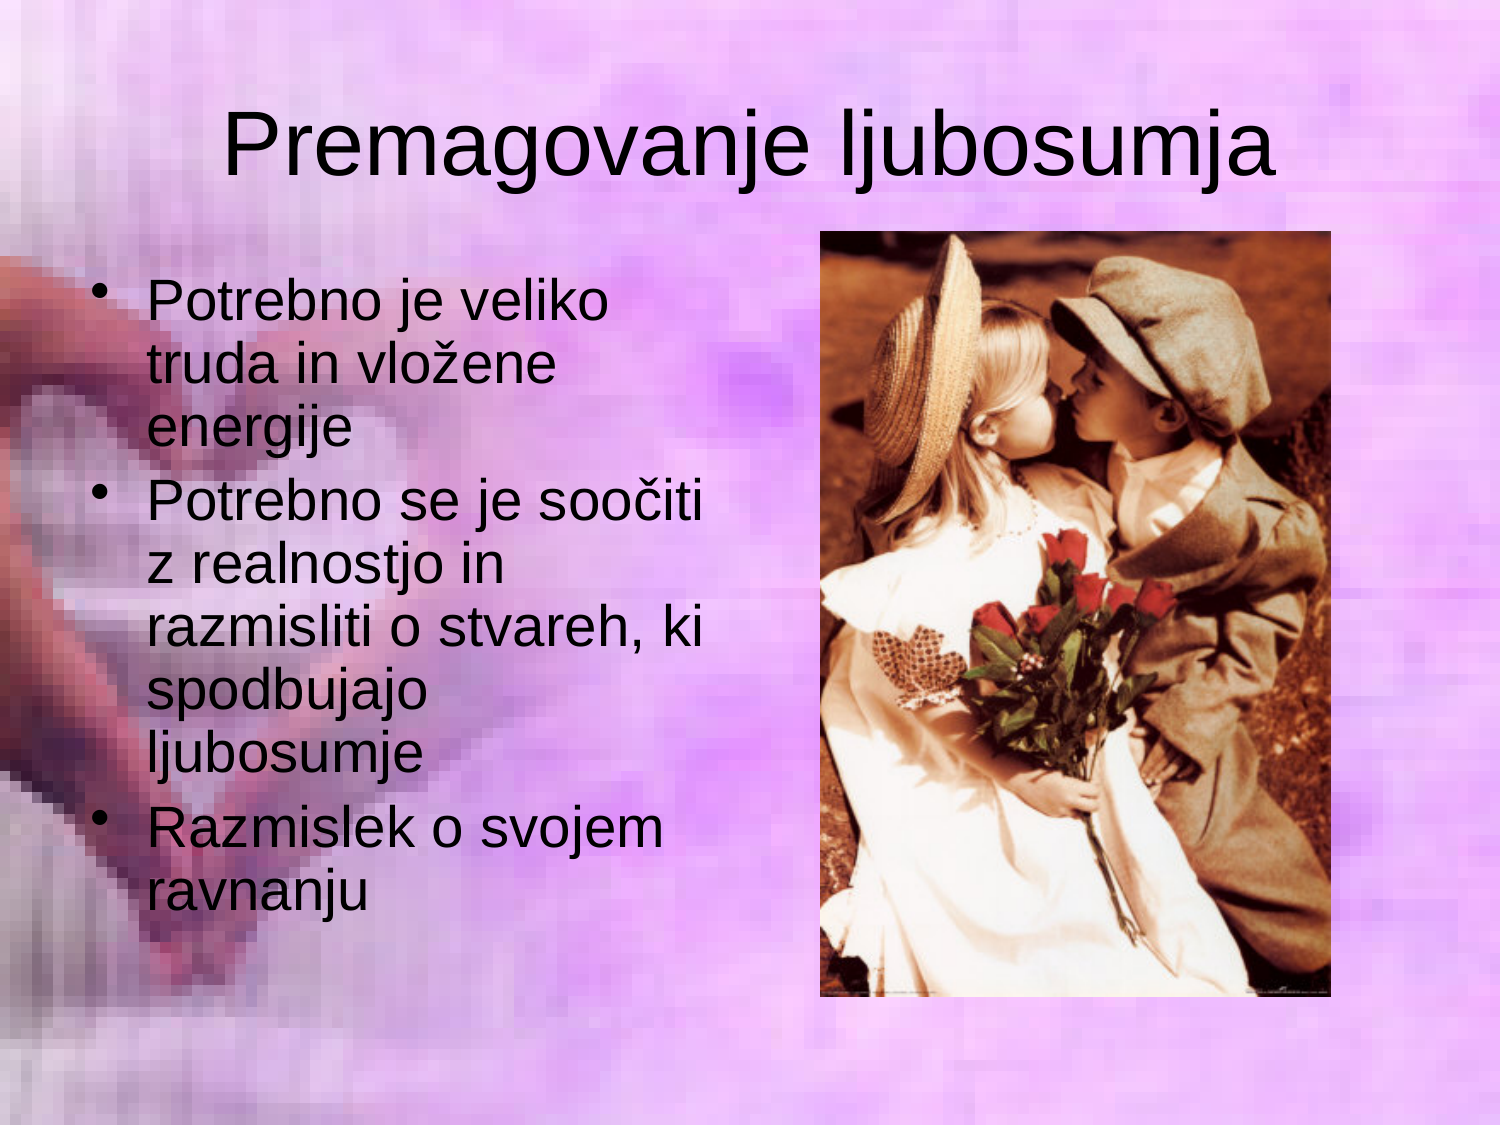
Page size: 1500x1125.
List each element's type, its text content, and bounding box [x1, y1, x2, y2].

picture [0, 0, 1500, 1125]
list Potrebno je veliko truda in vložene energije Potrebno se je soočiti z realnostjo in razmisliti o stvareh, ki spodbujajo ljubosumje Razmislek o svojem ravnanju [75, 262, 738, 1005]
title Premagovanje ljubosumja [75, 45, 1425, 233]
